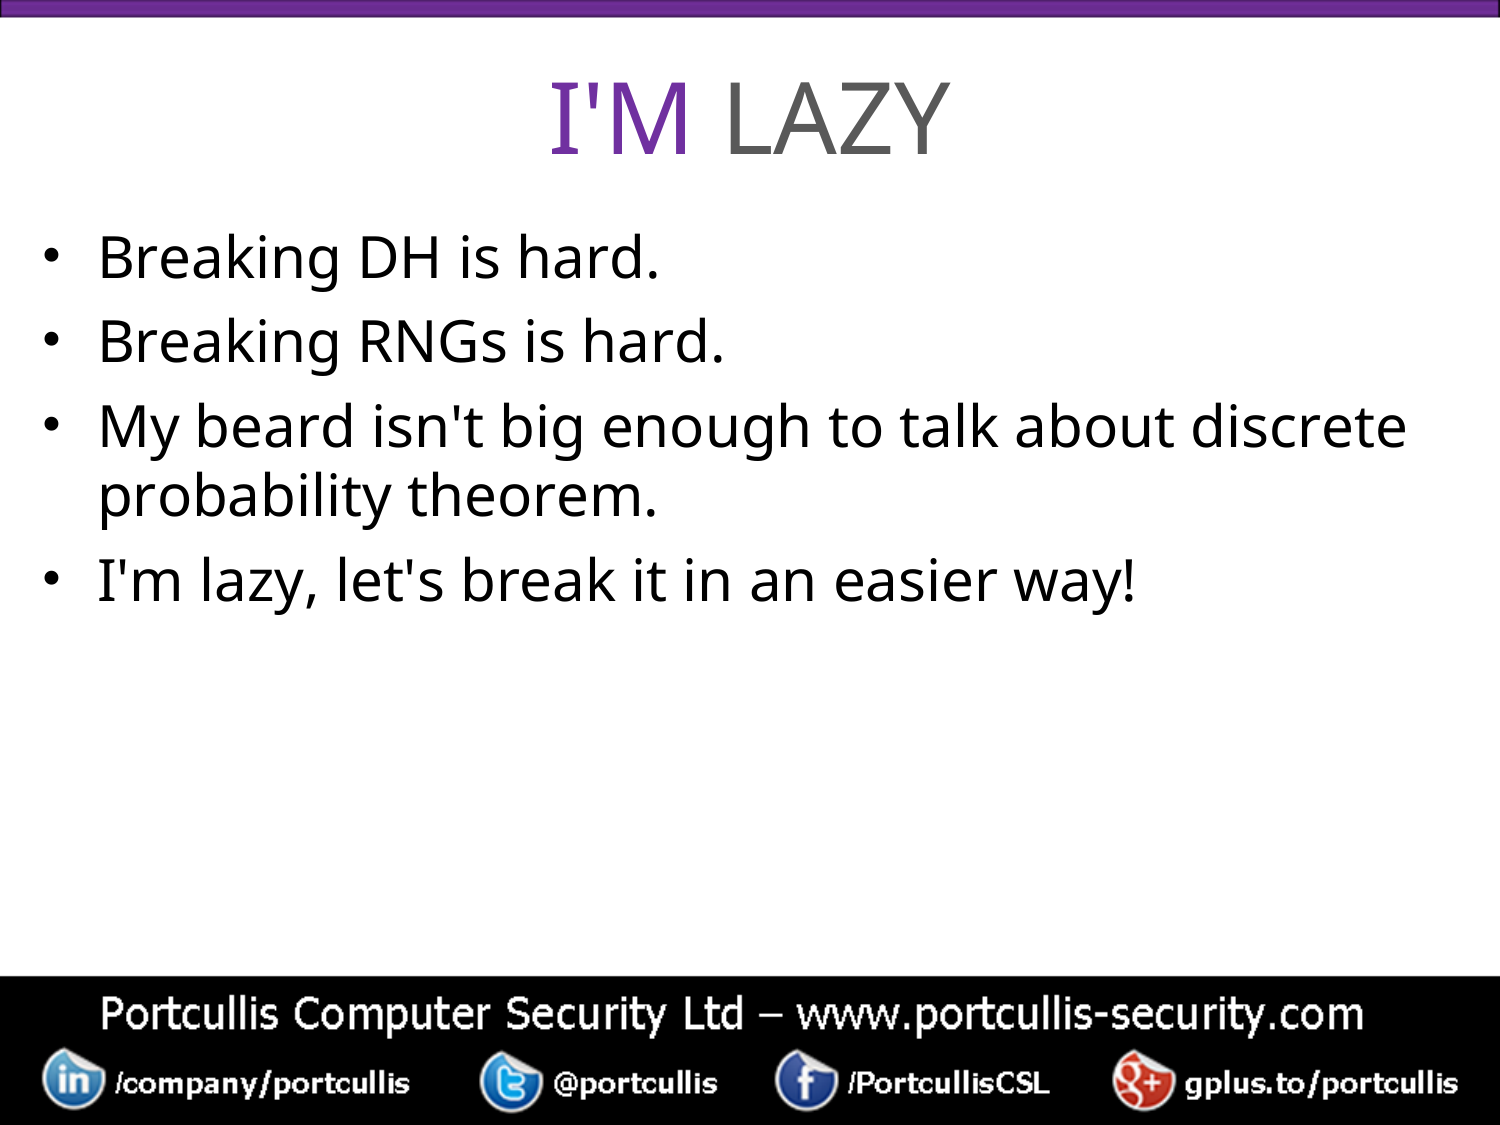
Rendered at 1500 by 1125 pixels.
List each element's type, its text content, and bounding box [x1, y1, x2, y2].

picture [0, 0, 1500, 42]
list Breaking DH is hard. Breaking RNGs is hard. My beard isn't big enough to talk about discrete probability theorem. I'm lazy, let's break it in an easier way! [41, 219, 1428, 965]
title I'M LAZY [0, 42, 1500, 202]
picture [0, 202, 1500, 1125]
